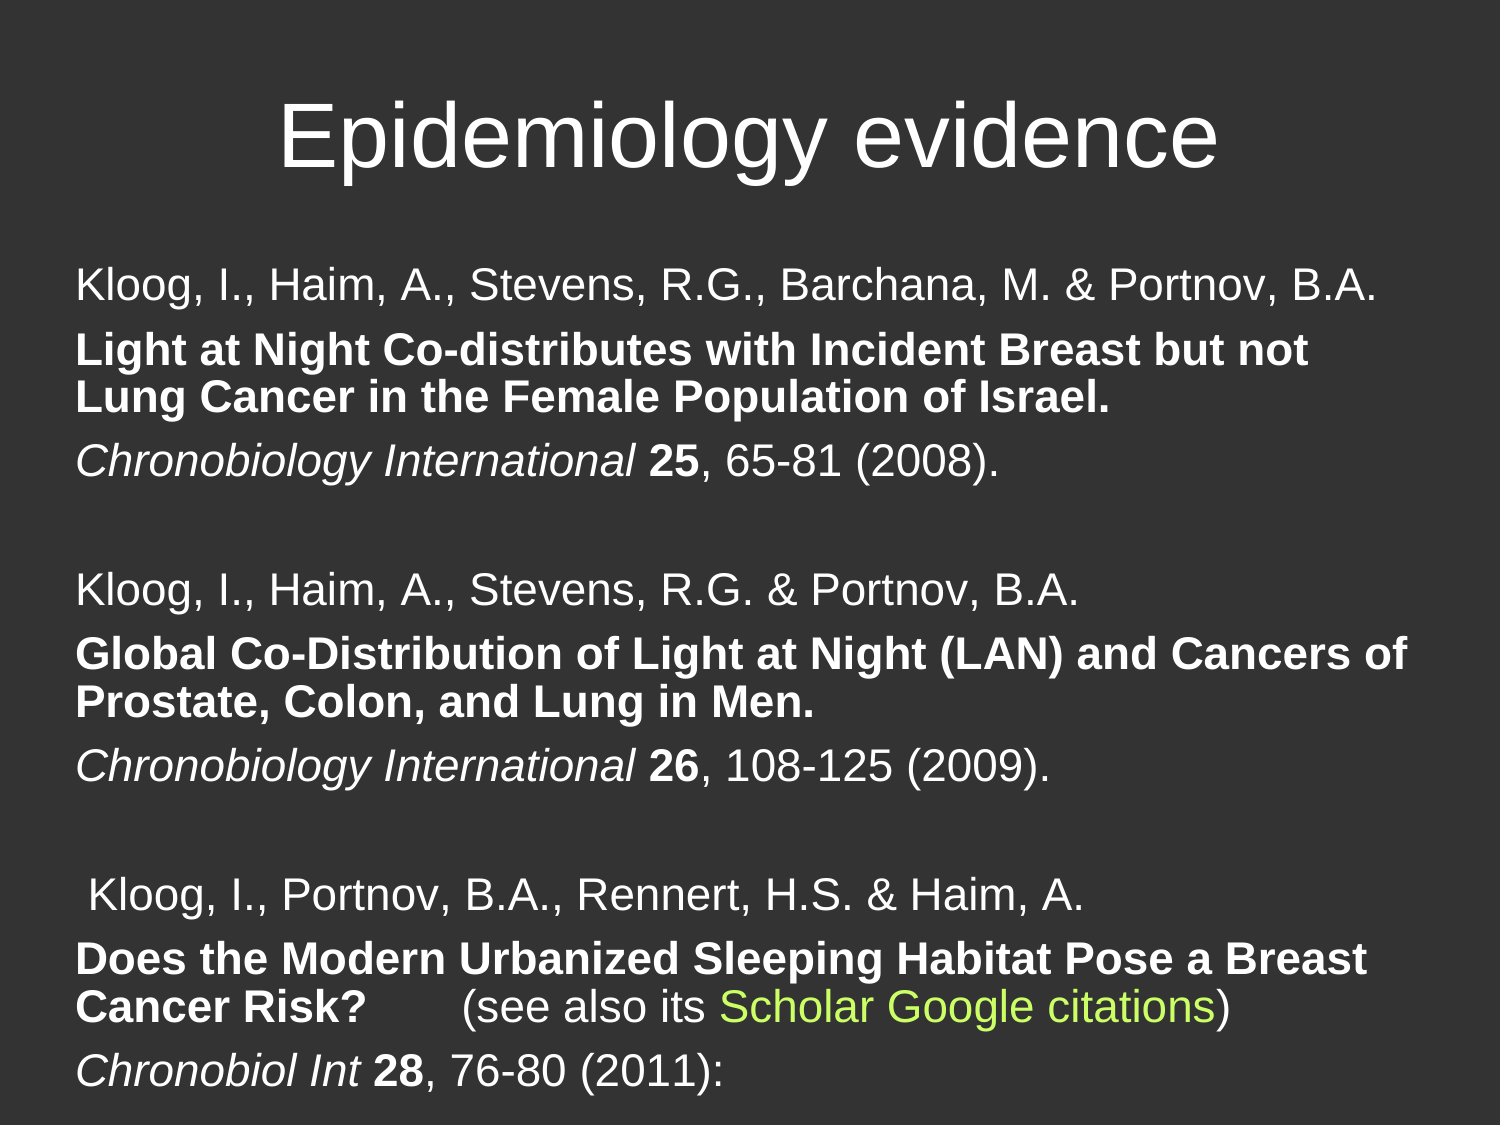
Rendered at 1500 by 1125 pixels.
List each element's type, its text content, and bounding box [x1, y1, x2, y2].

list Kloog, I., Haim, A., Stevens, R.G., Barchana, M. & Portnov, B.A. Light at Night Co-distributes with Incident Breast but not Lung Cancer in the Female Population of Israel. Chronobiology International 25, 65-81 (2008). Kloog, I., Haim, A., Stevens, R.G. & Portnov, B.A. Global Co-Distribution of Light at Night (LAN) and Cancers of Prostate, Colon, and Lung in Men. Chronobiology International 26, 108-125 (2009). Kloog, I., Portnov, B.A., Rennert, H.S. & Haim, A. Does the Modern Urbanized Sleeping Habitat Pose a Breast Cancer Risk? (see also its Scholar Google citations) Chronobiol Int 28, 76-80 (2011): [75, 262, 1425, 1109]
title Epidemiology evidence [75, 21, 1425, 257]
